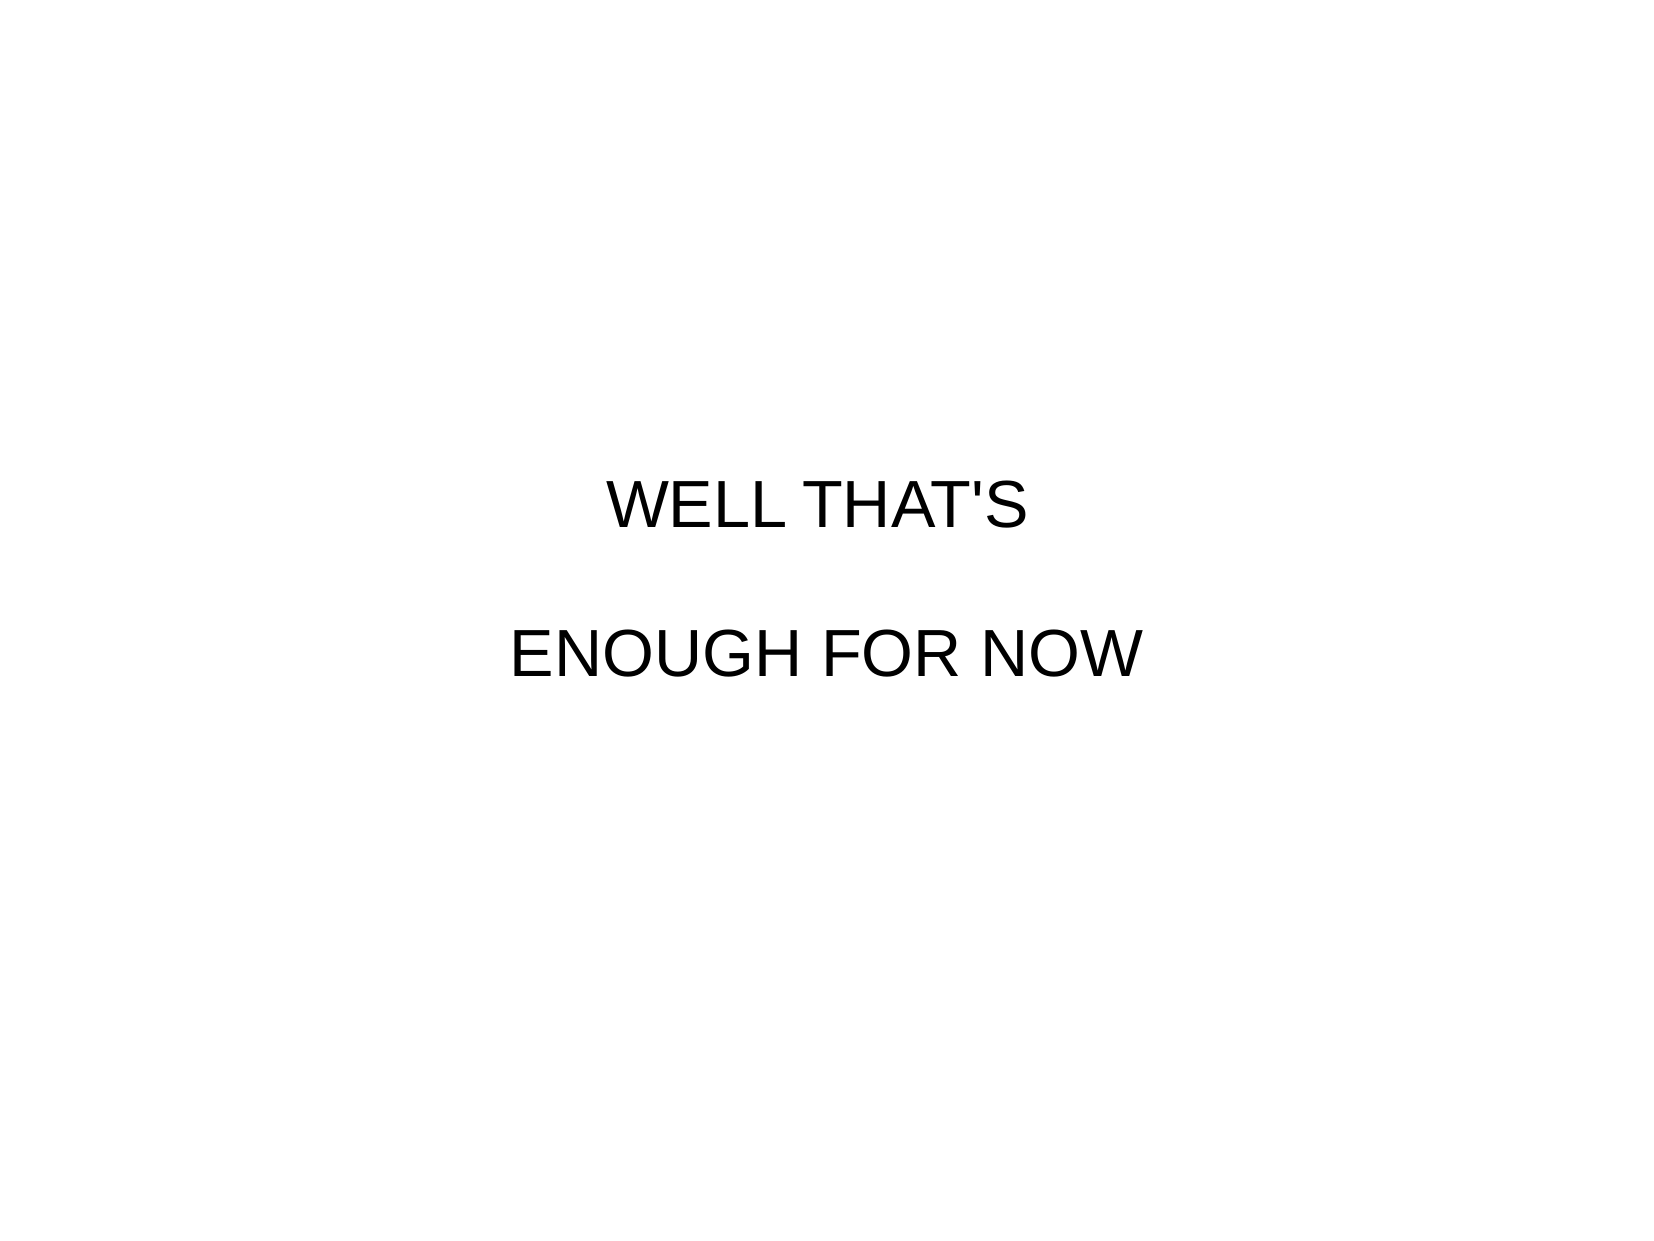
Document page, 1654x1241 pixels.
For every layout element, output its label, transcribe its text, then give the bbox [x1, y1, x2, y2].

subtitle WELL THAT'S ENOUGH FOR NOW [82, 49, 1571, 1109]
